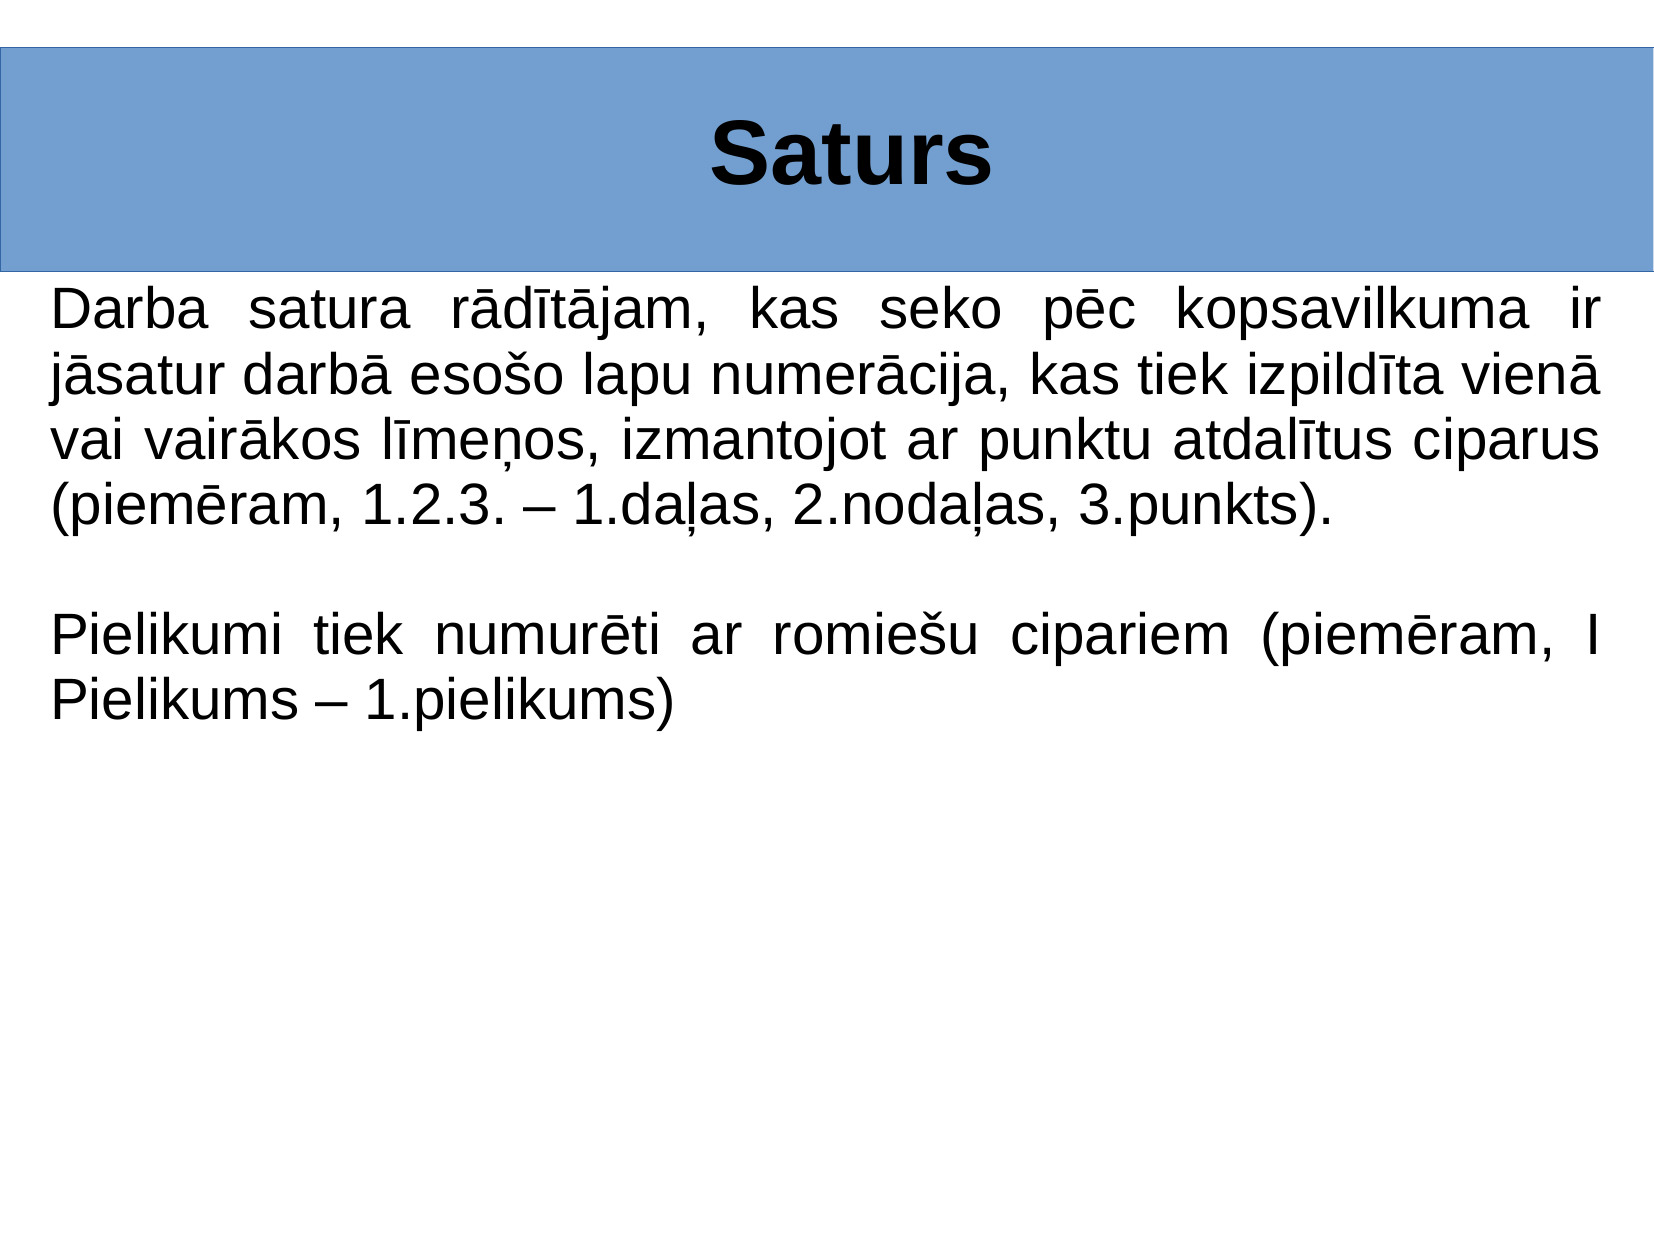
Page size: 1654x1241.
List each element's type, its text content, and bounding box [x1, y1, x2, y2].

text_box Darba satura rādītājam, kas seko pēc kopsavilkuma ir jāsatur darbā esošo lapu numerācija, kas tiek izpildīta vienā vai vairākos līmeņos, izmantojot ar punktu atdalītus ciparus (piemēram, 1.2.3. – 1.daļas, 2.nodaļas, 3.punkts). Pielikumi tiek numurēti ar romiešu cipariem (piemēram, I Pielikums – 1.pielikums) [35, 268, 1619, 1193]
text_box [0, 47, 1654, 272]
title Saturs [82, 49, 1571, 257]
